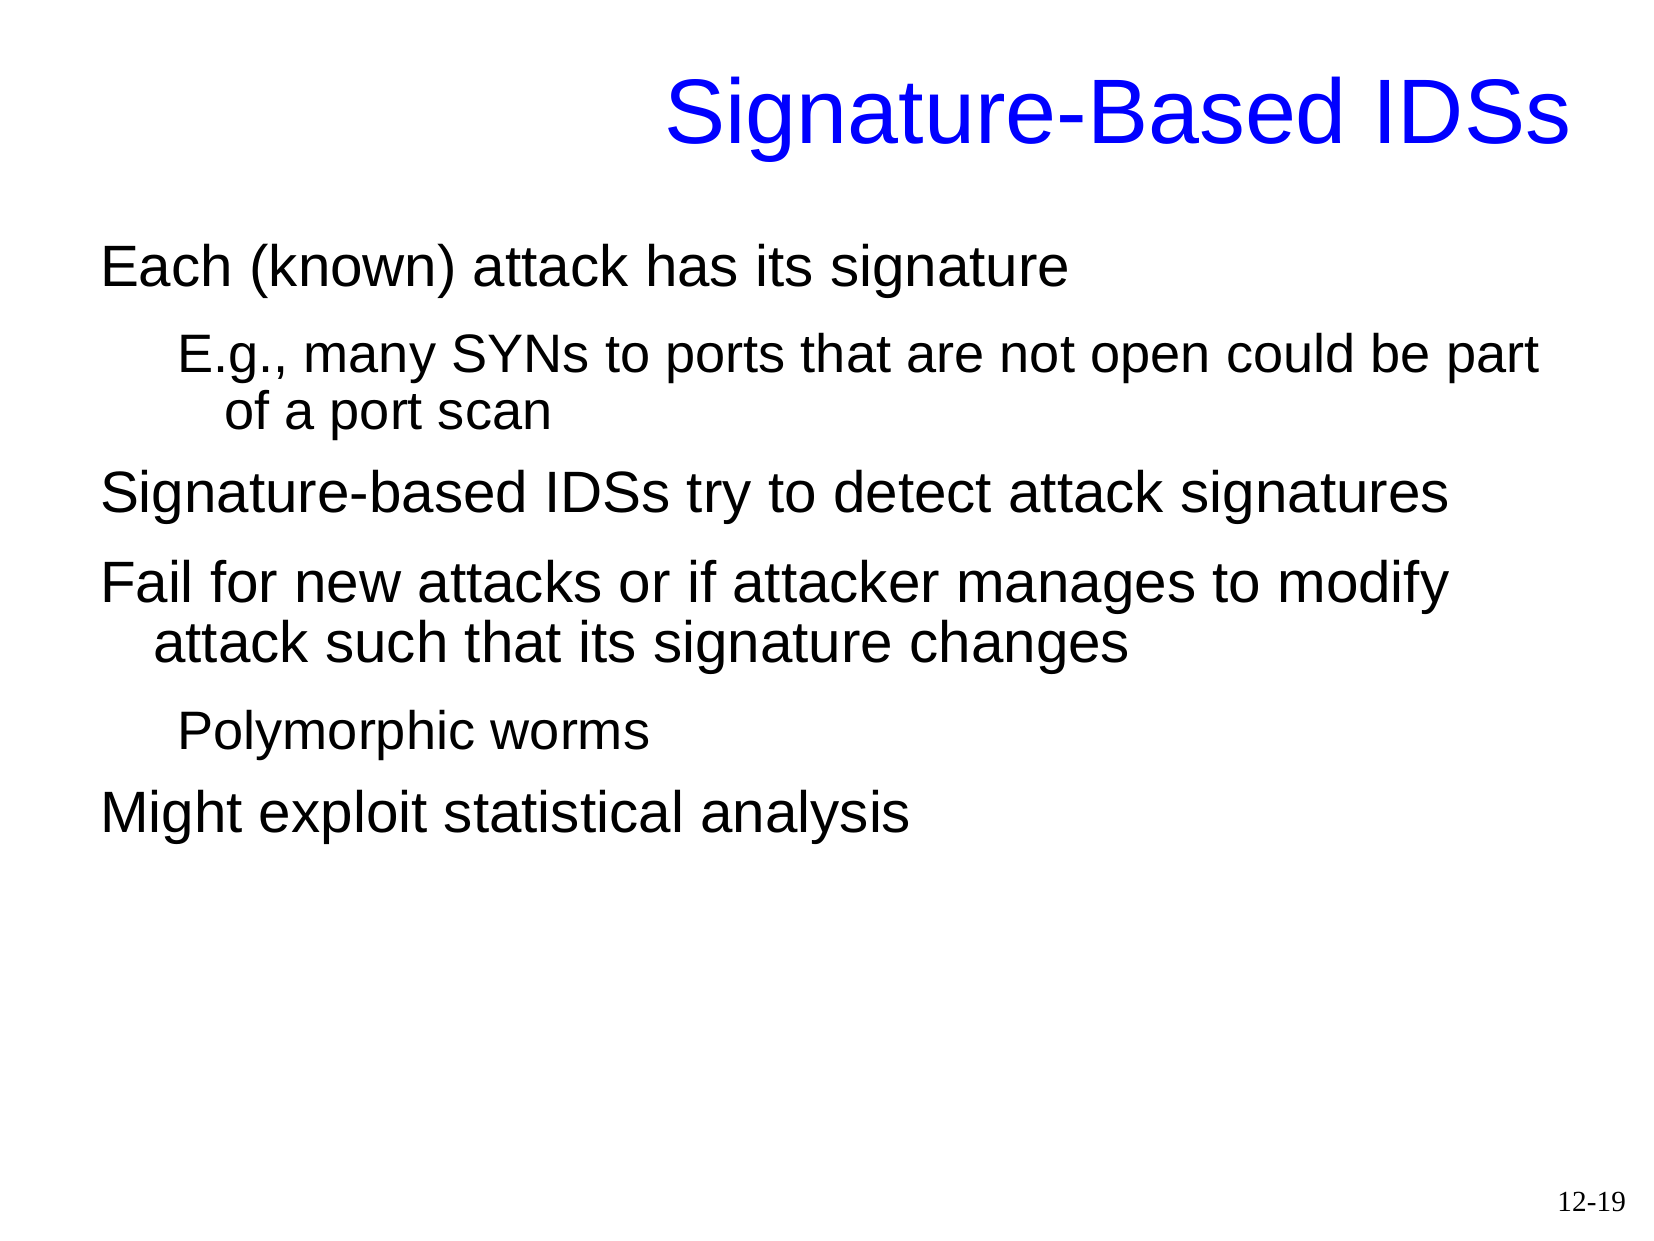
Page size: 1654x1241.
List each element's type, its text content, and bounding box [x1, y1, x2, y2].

list Each (known) attack has its signature E.g., many SYNs to ports that are not open could be part of a port scan Signature-based IDSs try to detect attack signatures Fail for new attacks or if attacker manages to modify attack such that its signature changes Polymorphic worms Might exploit statistical analysis [82, 237, 1571, 1170]
title Signature-Based IDSs [84, 11, 1573, 218]
